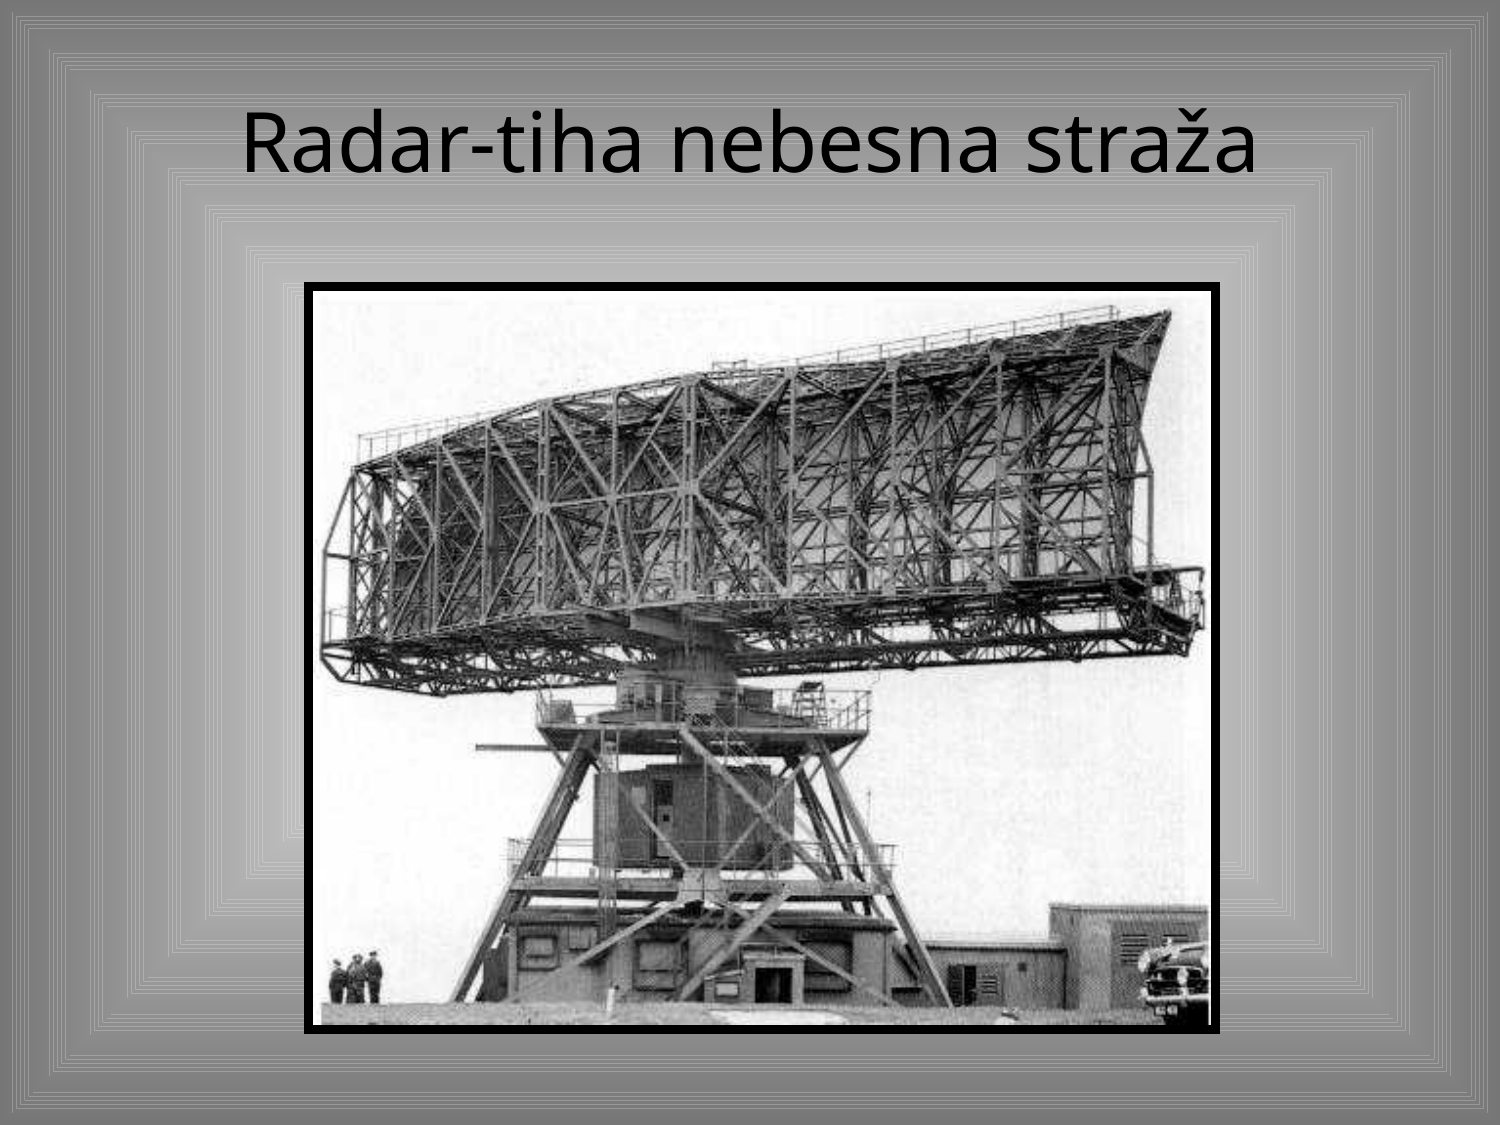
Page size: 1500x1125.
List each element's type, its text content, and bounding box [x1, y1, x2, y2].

picture [312, 290, 1211, 1025]
title Radar-tiha nebesna straža [75, 45, 1425, 233]
